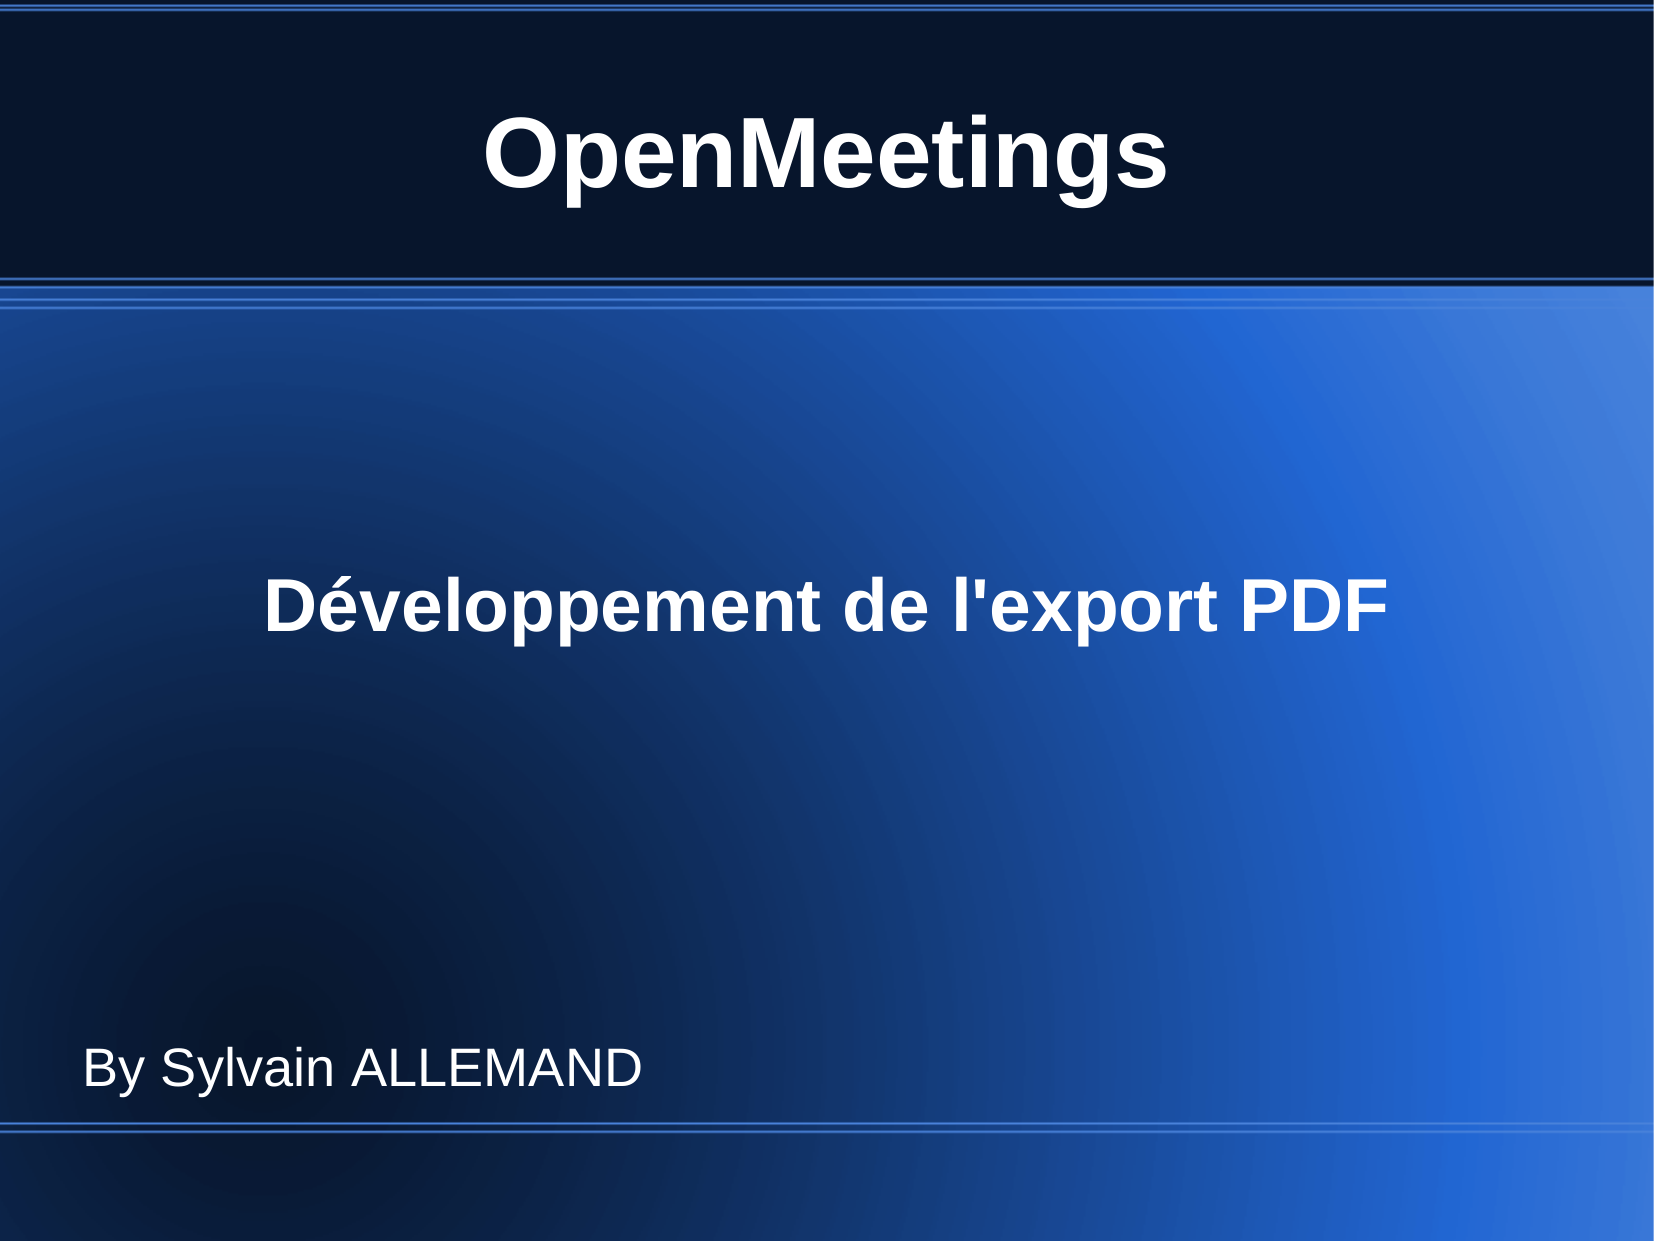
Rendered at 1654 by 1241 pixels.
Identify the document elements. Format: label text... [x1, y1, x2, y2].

title OpenMeetings [82, 49, 1571, 257]
list Développement de l'export PDF By Sylvain ALLEMAND [82, 355, 1571, 1099]
picture [0, 0, 1654, 1241]
